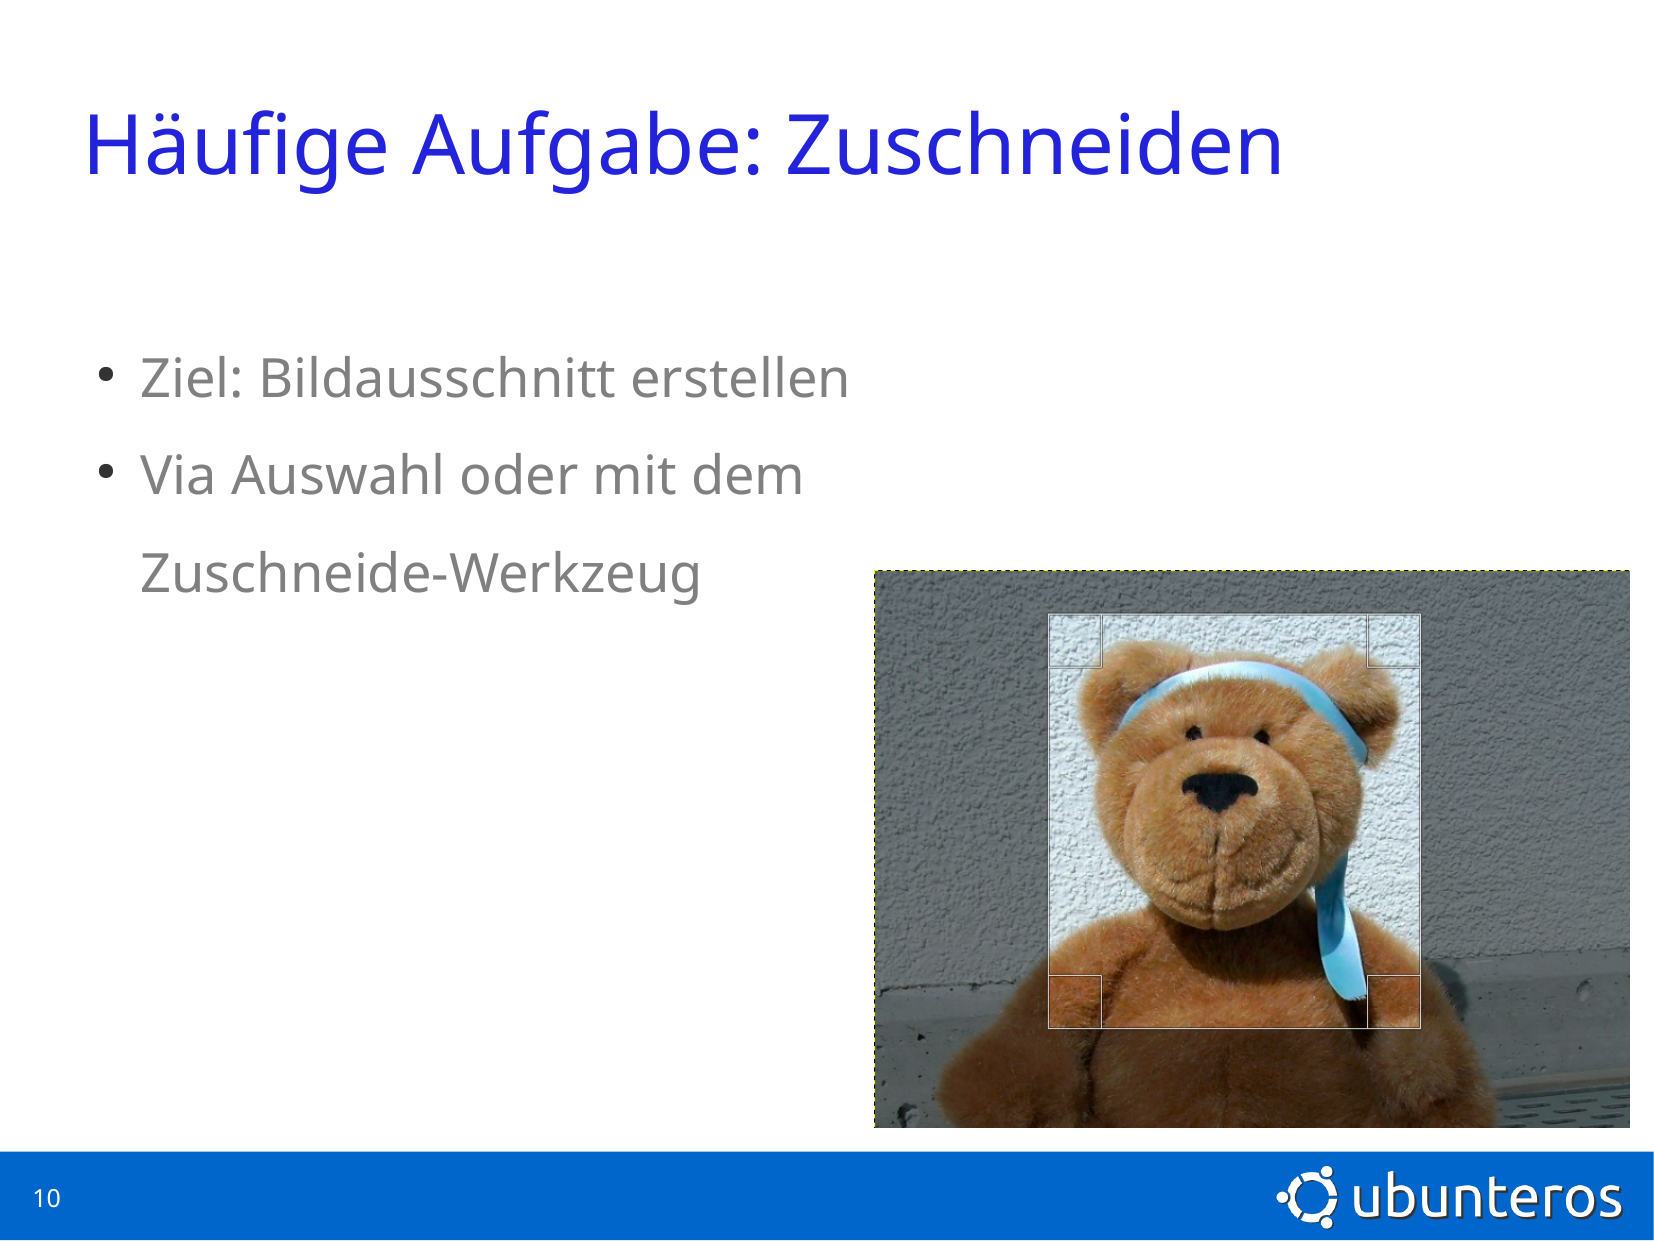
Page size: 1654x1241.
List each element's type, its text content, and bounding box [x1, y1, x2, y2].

title Häufige Aufgabe: Zuschneiden [82, 37, 1571, 245]
picture [874, 570, 1630, 1128]
list Ziel: Bildausschnitt erstellen Via Auswahl oder mit dem Zuschneide-Werkzeug [87, 301, 1579, 1022]
picture [1269, 1157, 1635, 1235]
